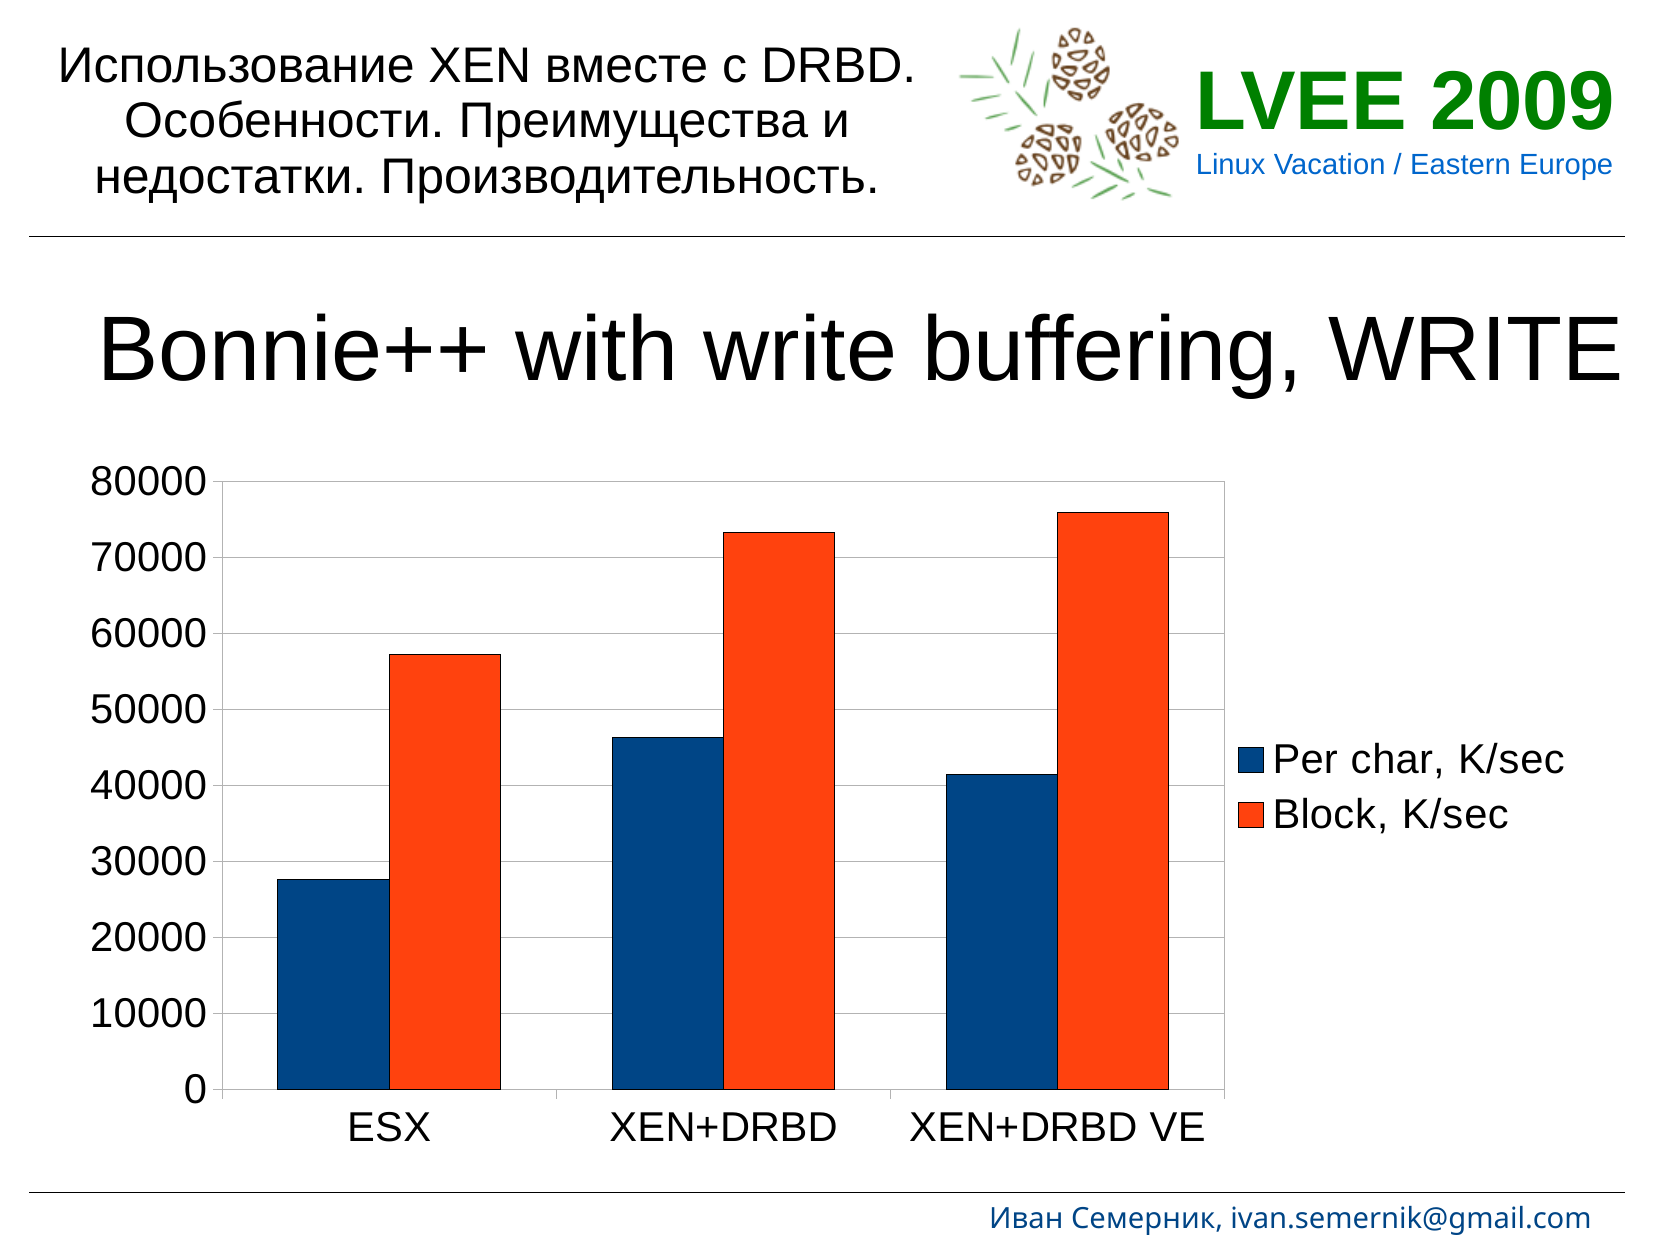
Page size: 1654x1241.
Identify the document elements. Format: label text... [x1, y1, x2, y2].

text_box LVEE 2009 Linux Vacation / Eastern Europe [1181, 47, 1654, 188]
chart [59, 442, 1626, 1182]
text_box Bonnie++ with write buffering, WRITE [82, 289, 1654, 408]
text_box Использование XEN вместе с DRBD. Особенности. Преимущества и недостатки. Производительность. [0, 29, 975, 212]
text_box Иван Семерник, ivan.semernik@gmail.com [974, 1189, 1654, 1241]
picture [953, 11, 1182, 207]
